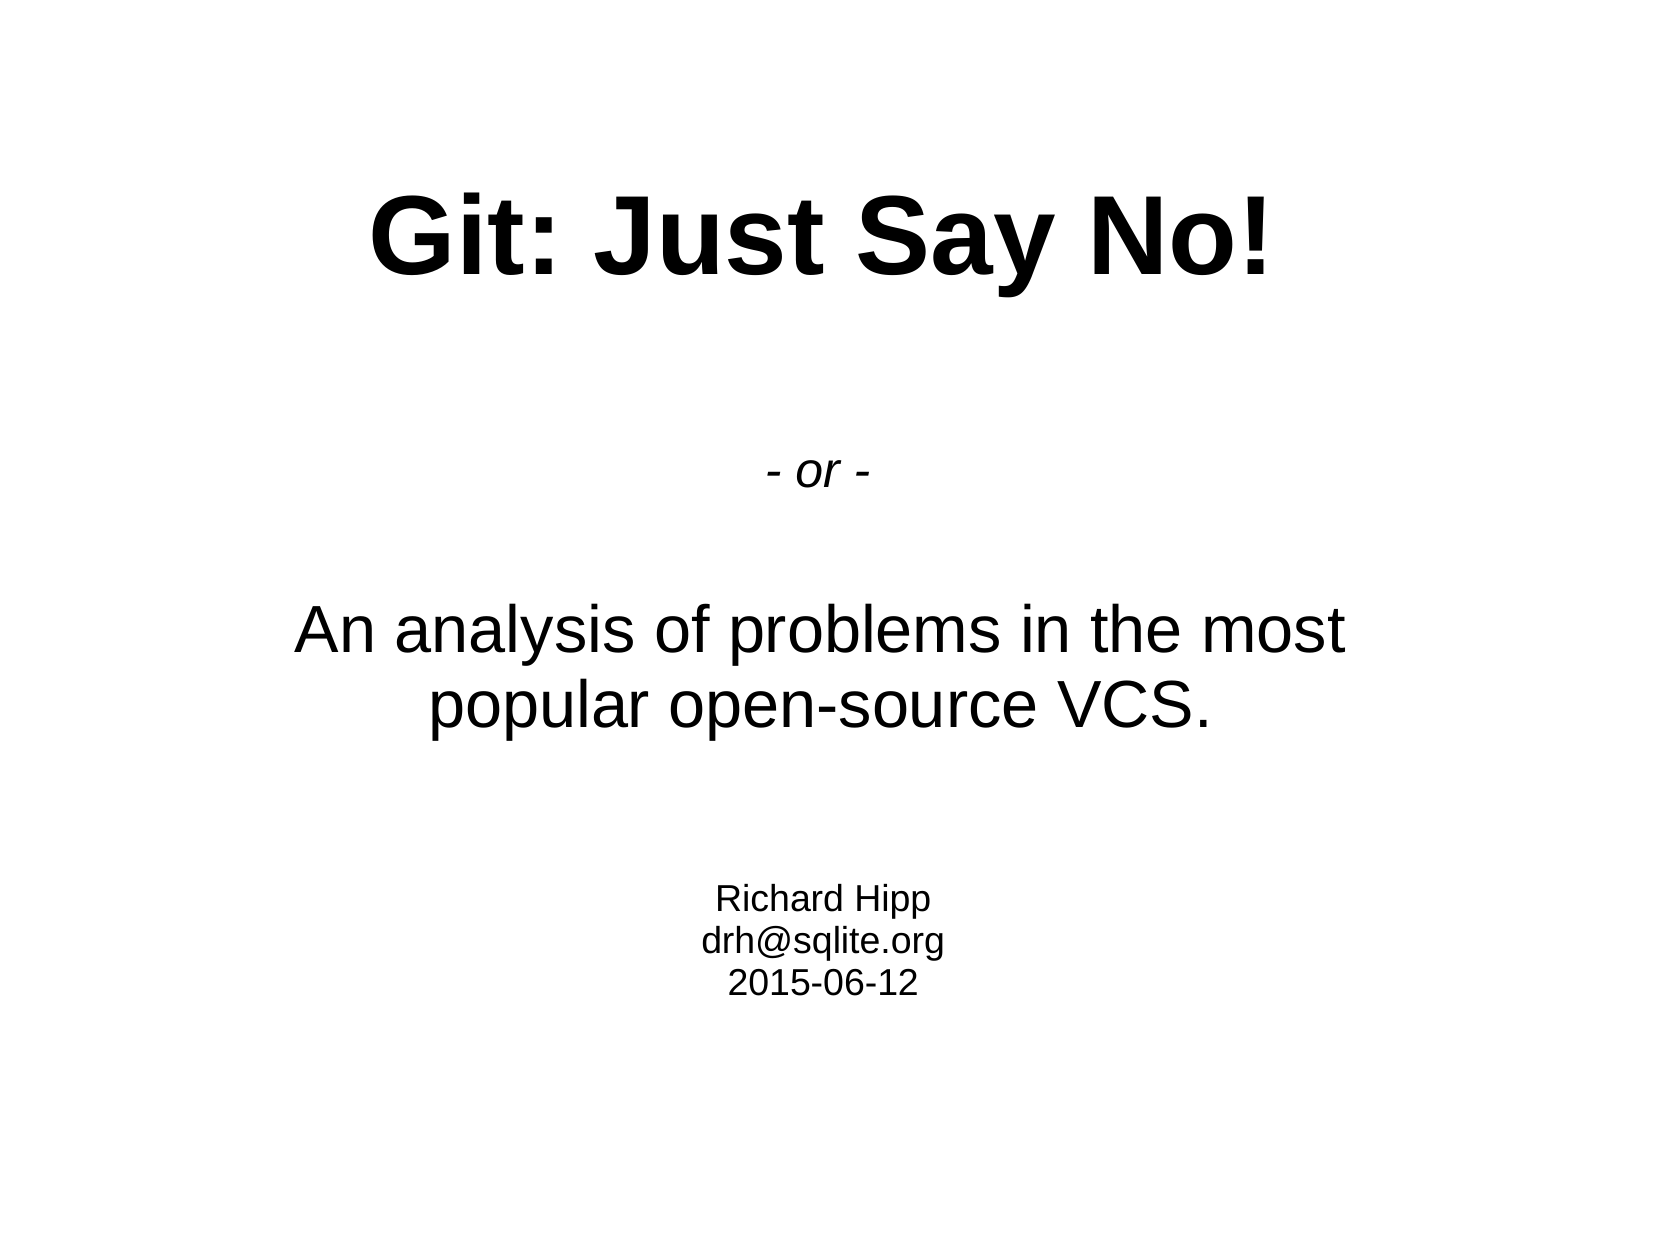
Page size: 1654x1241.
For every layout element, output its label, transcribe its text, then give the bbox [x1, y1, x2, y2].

text_box - or - [750, 435, 886, 507]
text_box Richard Hipp drh@sqlite.org 2015-06-12 [686, 870, 961, 1011]
text_box An analysis of problems in the most popular open-source VCS. [280, 585, 1366, 750]
text_box Git: Just Say No! [354, 165, 1291, 306]
